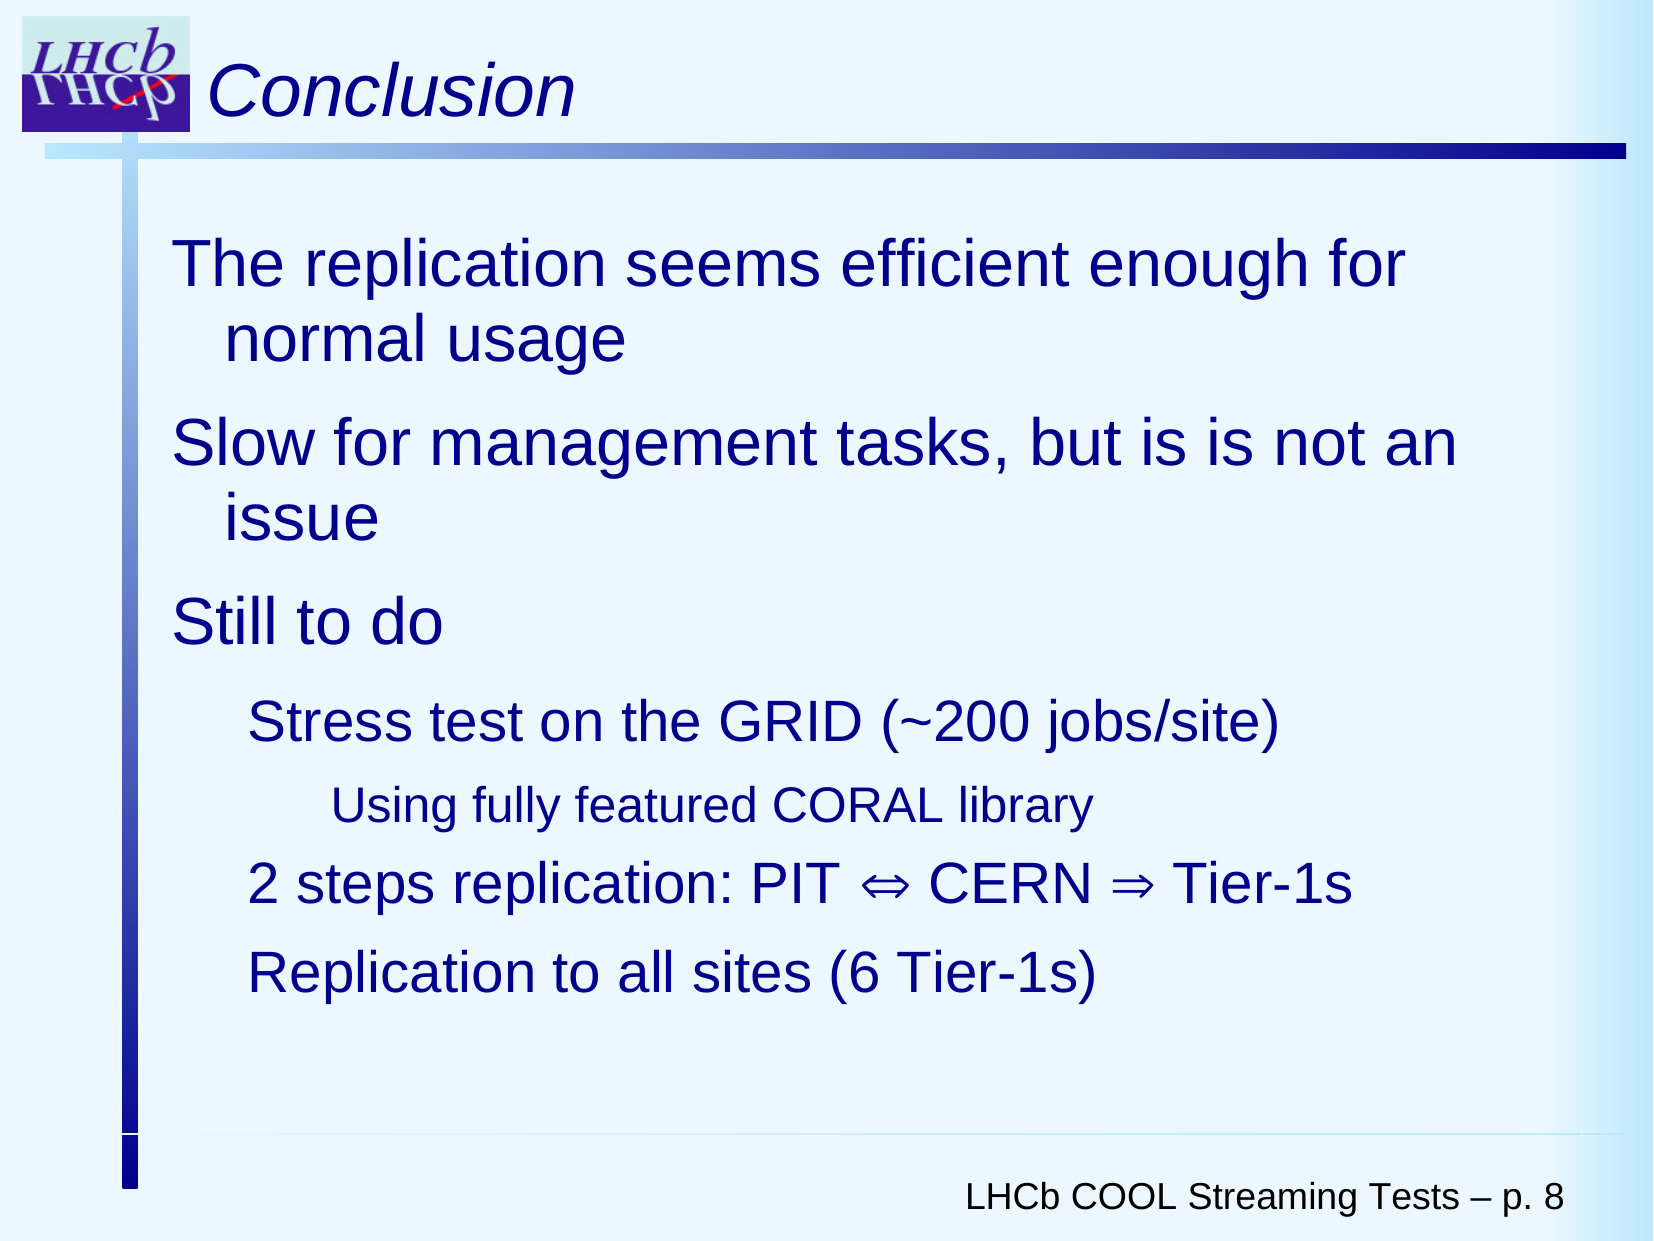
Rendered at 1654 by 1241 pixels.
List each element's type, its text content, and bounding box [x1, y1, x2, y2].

picture [22, 16, 190, 132]
list The replication seems efficient enough for normal usage Slow for management tasks, but is is not an issue Still to do Stress test on the GRID (~200 jobs/site) Using fully featured CORAL library 2 steps replication: PIT  CERN  Tier-1s Replication to all sites (6 Tier-1s) [153, 226, 1533, 1095]
title Conclusion [206, 0, 1582, 182]
